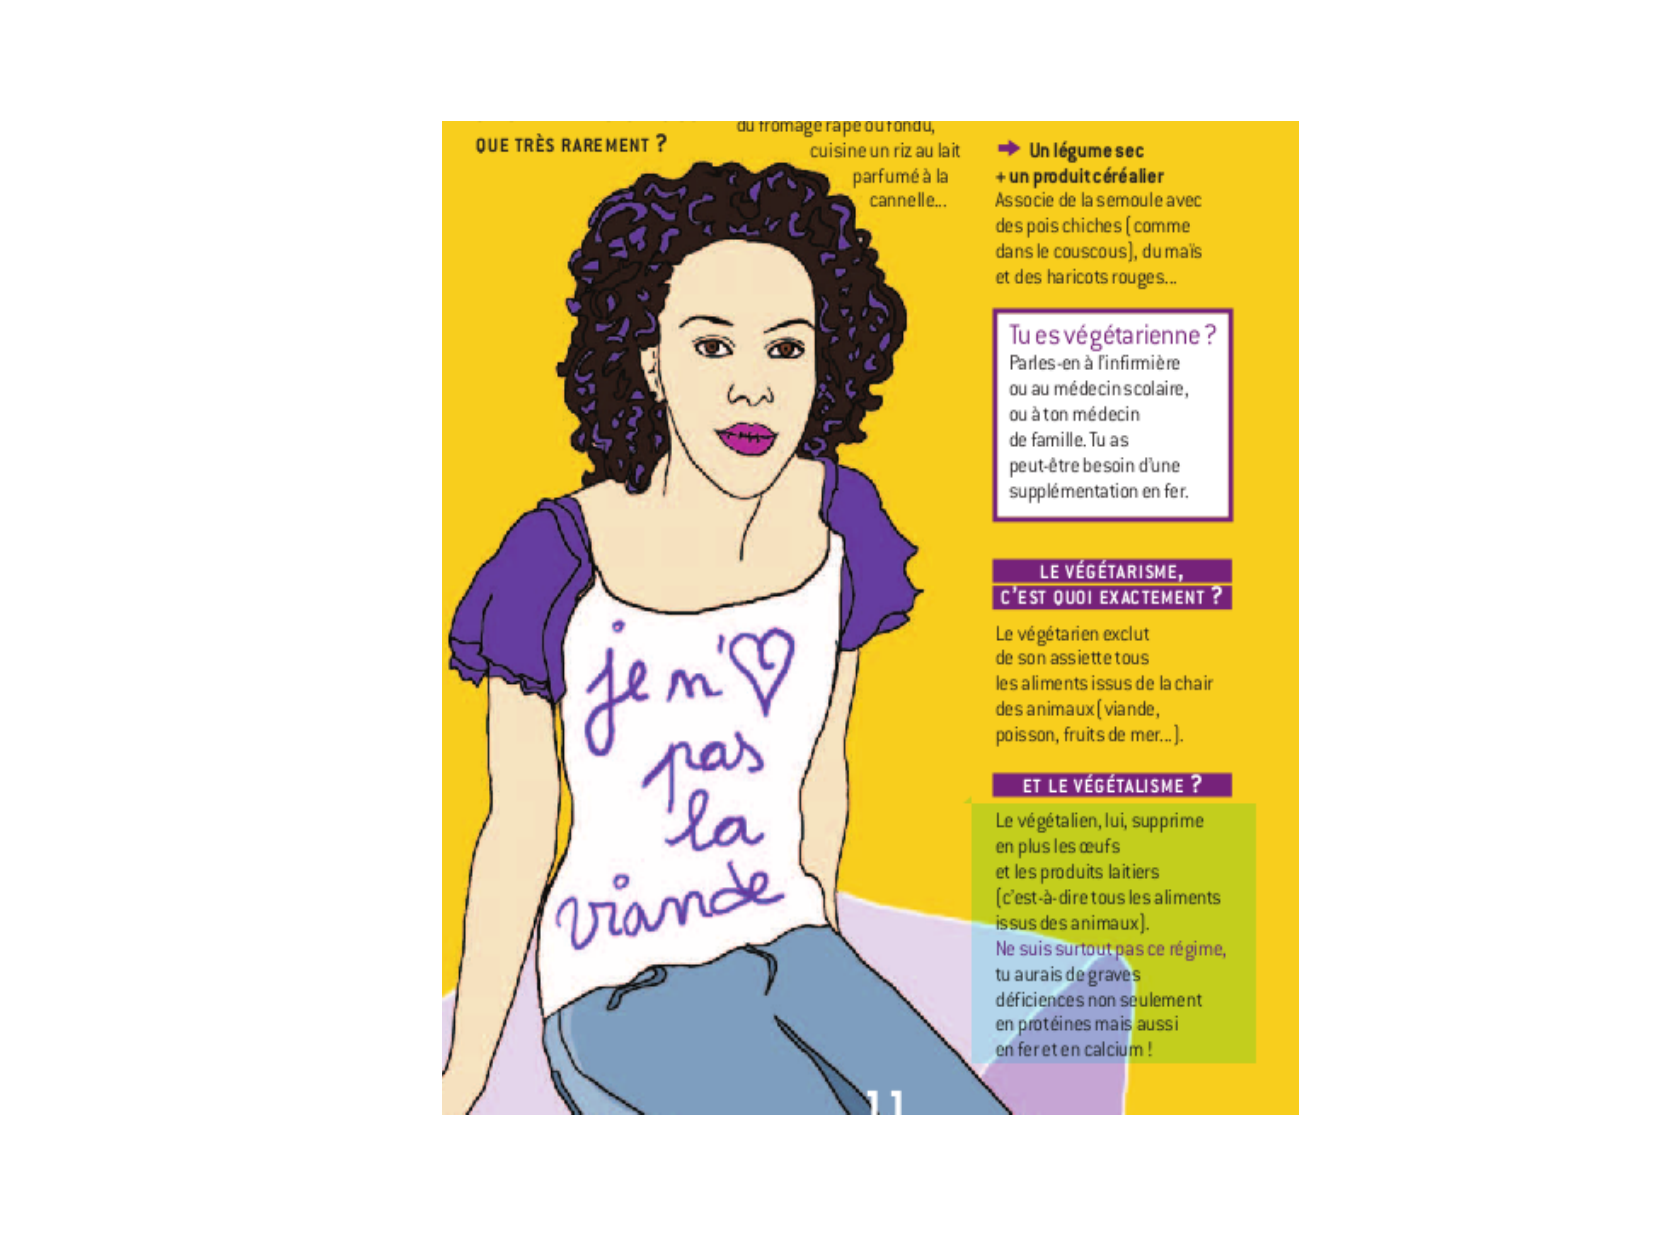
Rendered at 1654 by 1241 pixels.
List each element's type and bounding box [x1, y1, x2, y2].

picture [442, 121, 1299, 1115]
